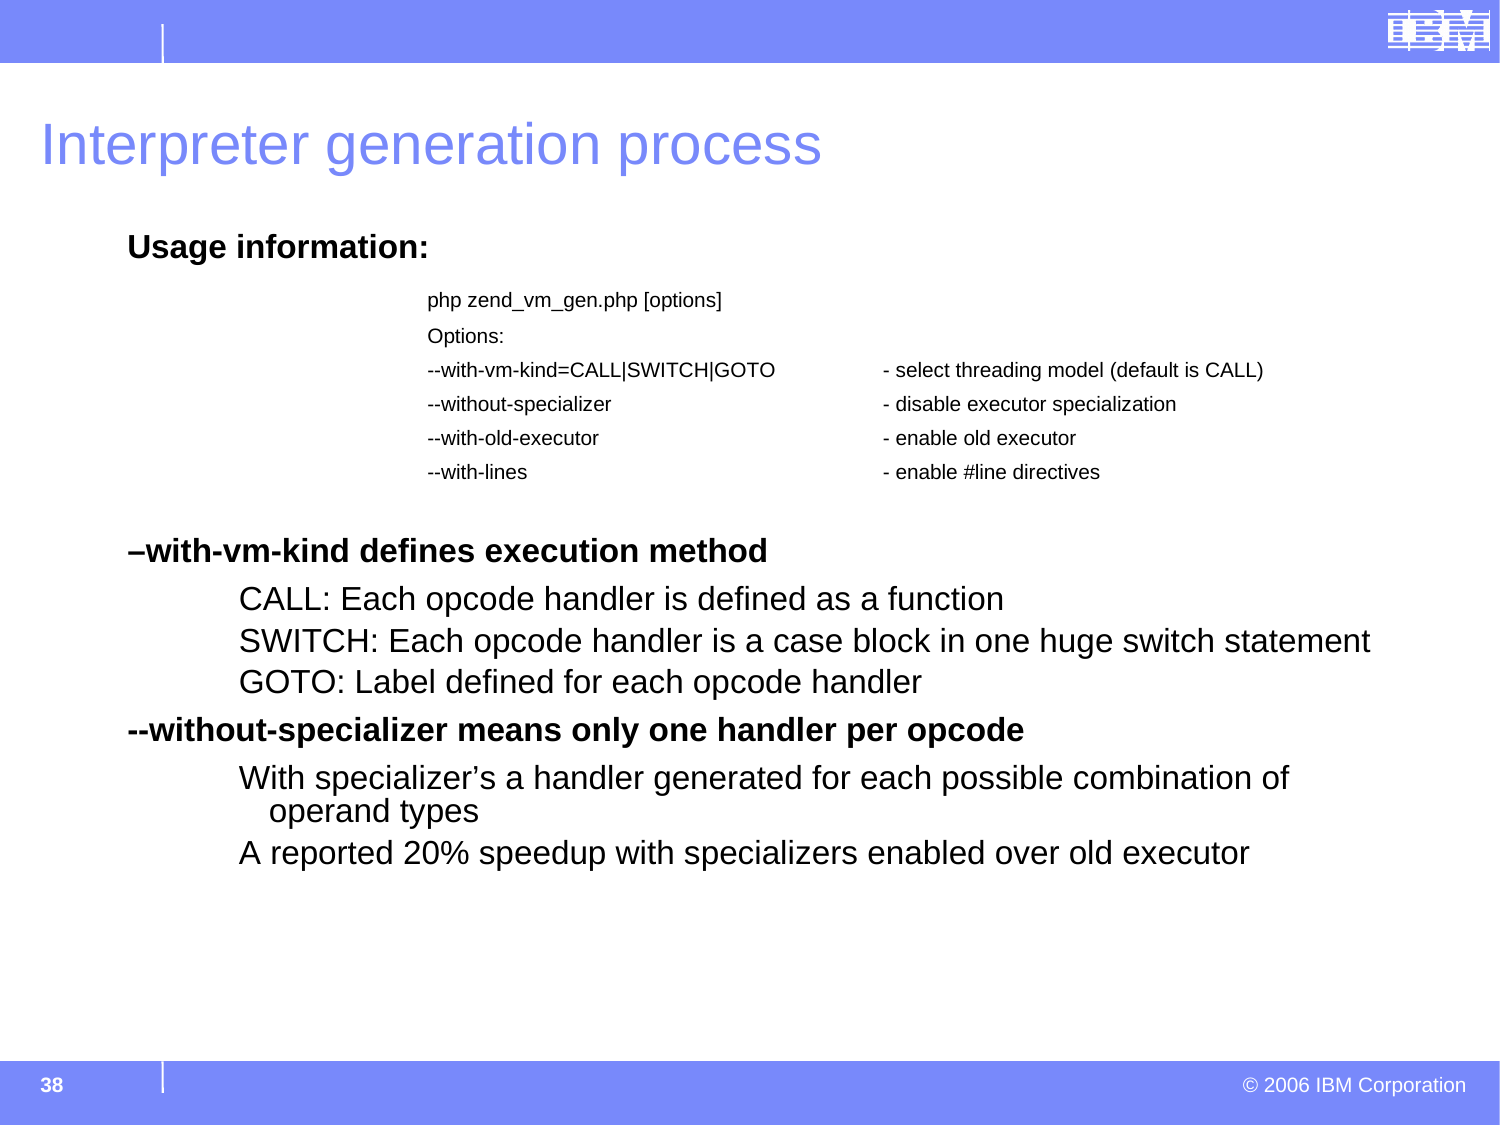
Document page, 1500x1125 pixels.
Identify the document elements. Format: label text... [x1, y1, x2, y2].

title Interpreter generation process [25, 82, 1378, 184]
list Usage information: php zend_vm_gen.php [options] Options: --with-vm-kind=CALL|SWITCH|GOTO - select threading model (default is CALL)‏ --without-specializer - disable executor specialization --with-old-executor - enable old executor --with-lines - enable #line directives –with-vm-kind defines execution method CALL: Each opcode handler is defined as a function SWITCH: Each opcode handler is a case block in one huge switch statement GOTO: Label defined for each opcode handler --without-specializer means only one handler per opcode With specializer’s a handler generated for each possible combination of operand types A reported 20% speedup with specializers enabled over old executor [112, 224, 1388, 1125]
